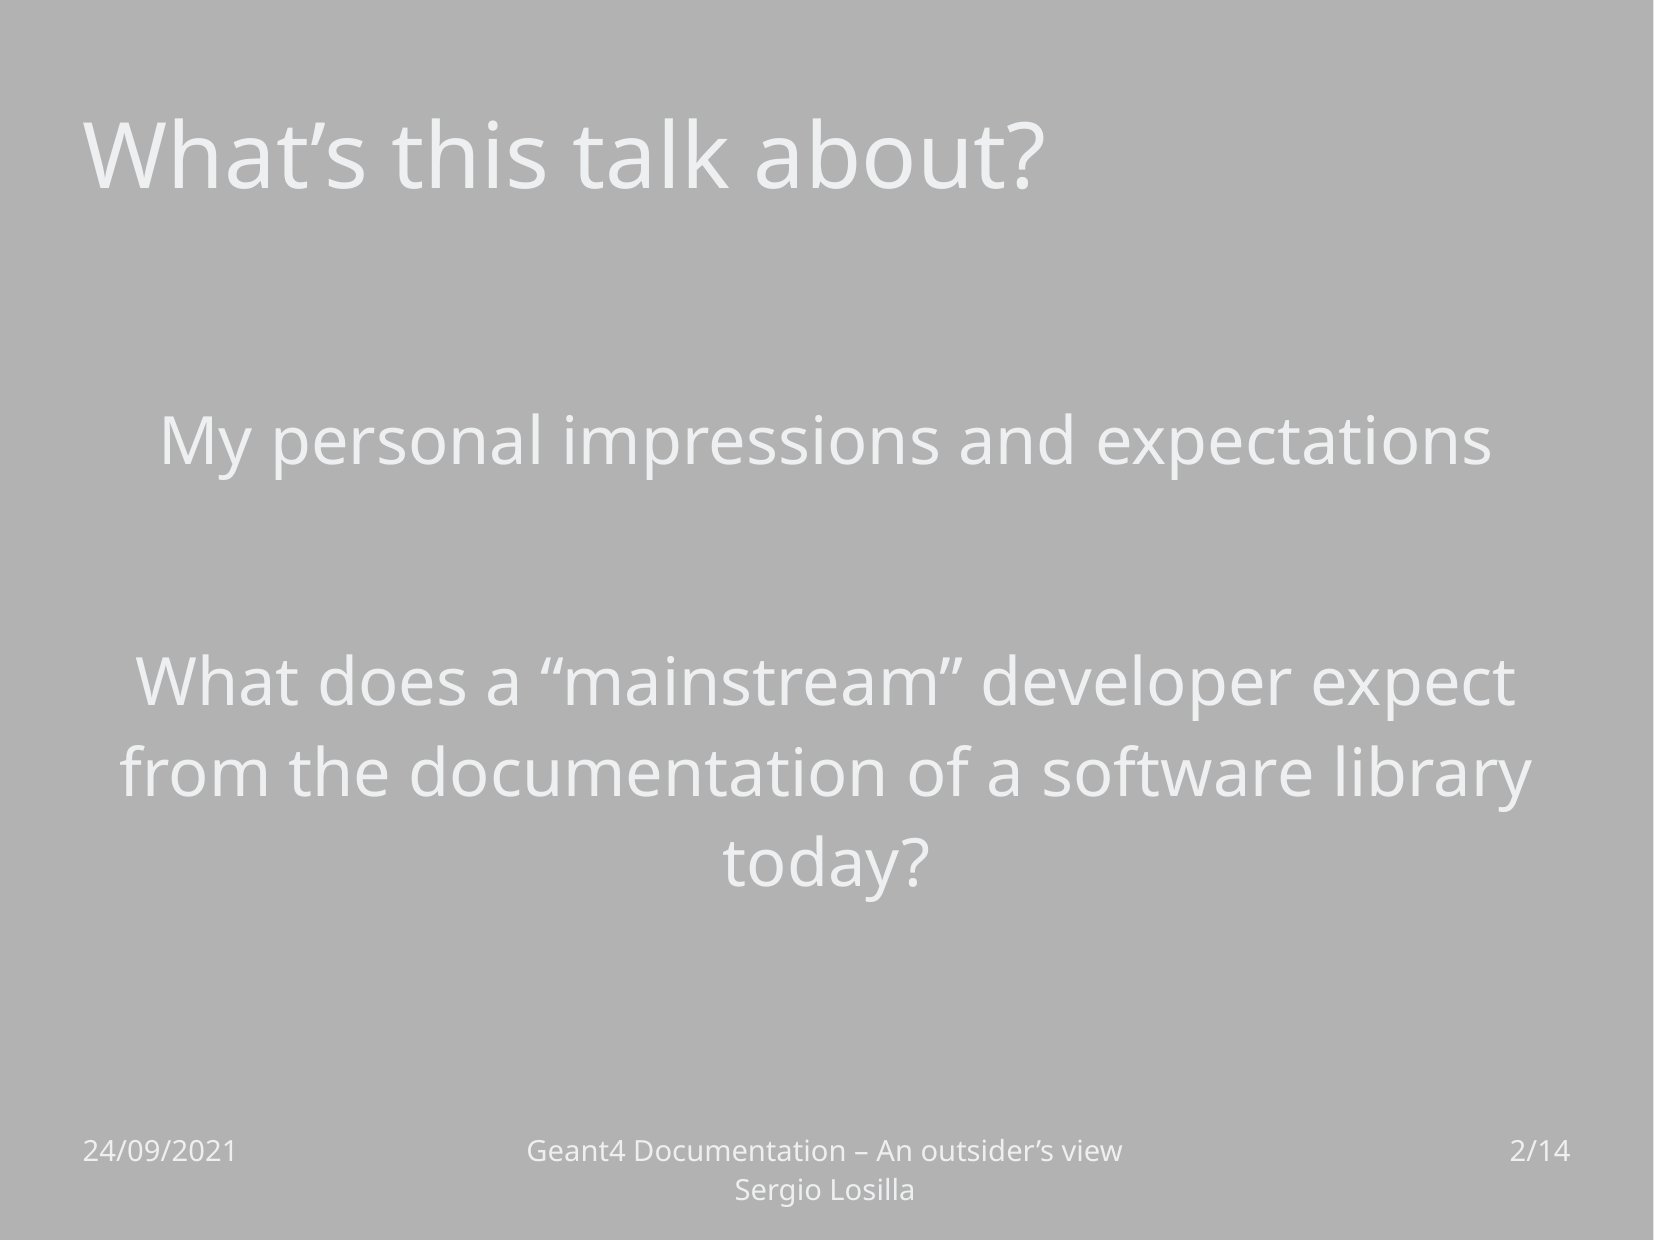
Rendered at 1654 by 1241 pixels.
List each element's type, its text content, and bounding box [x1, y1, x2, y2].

title What’s this talk about? [82, 49, 1571, 257]
list My personal impressions and expectations What does a “mainstream” developer expect from the documentation of a software library today? [82, 290, 1571, 1010]
